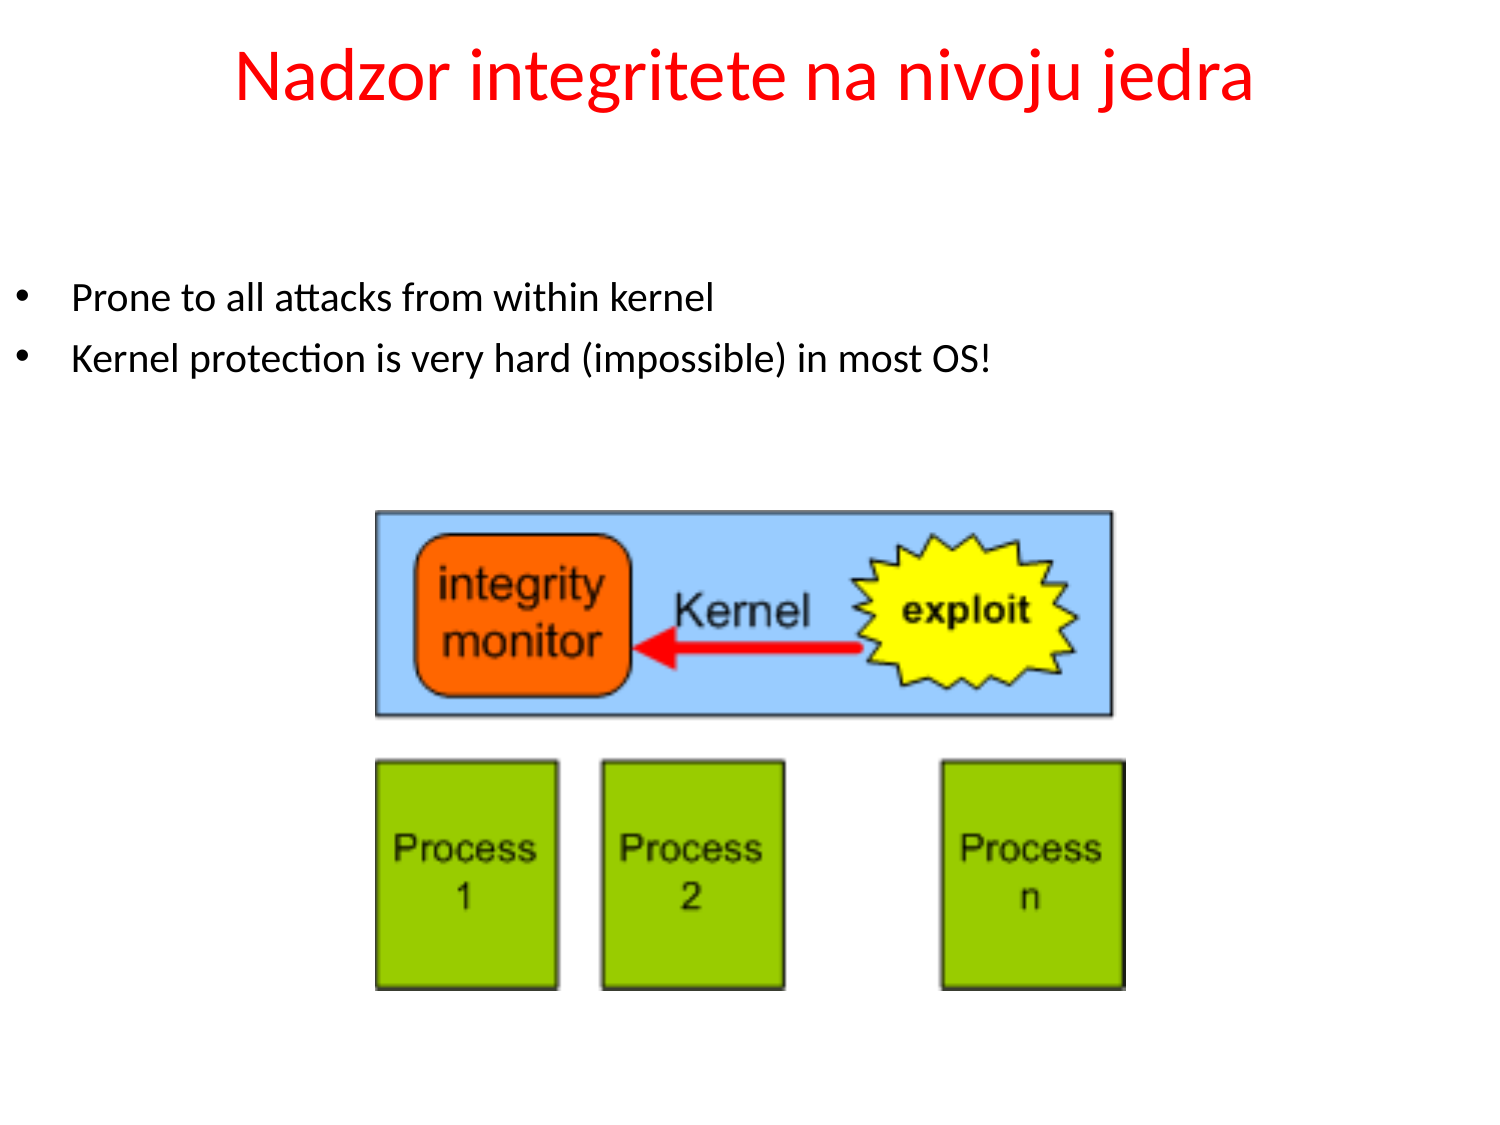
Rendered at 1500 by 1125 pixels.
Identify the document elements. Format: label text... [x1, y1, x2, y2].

title Nadzor integritete na nivoju jedra [70, 0, 1421, 141]
list Prone to all attacks from within kernel Kernel protection is very hard (impossible) in most OS! [0, 262, 1351, 463]
picture [375, 510, 1126, 991]
